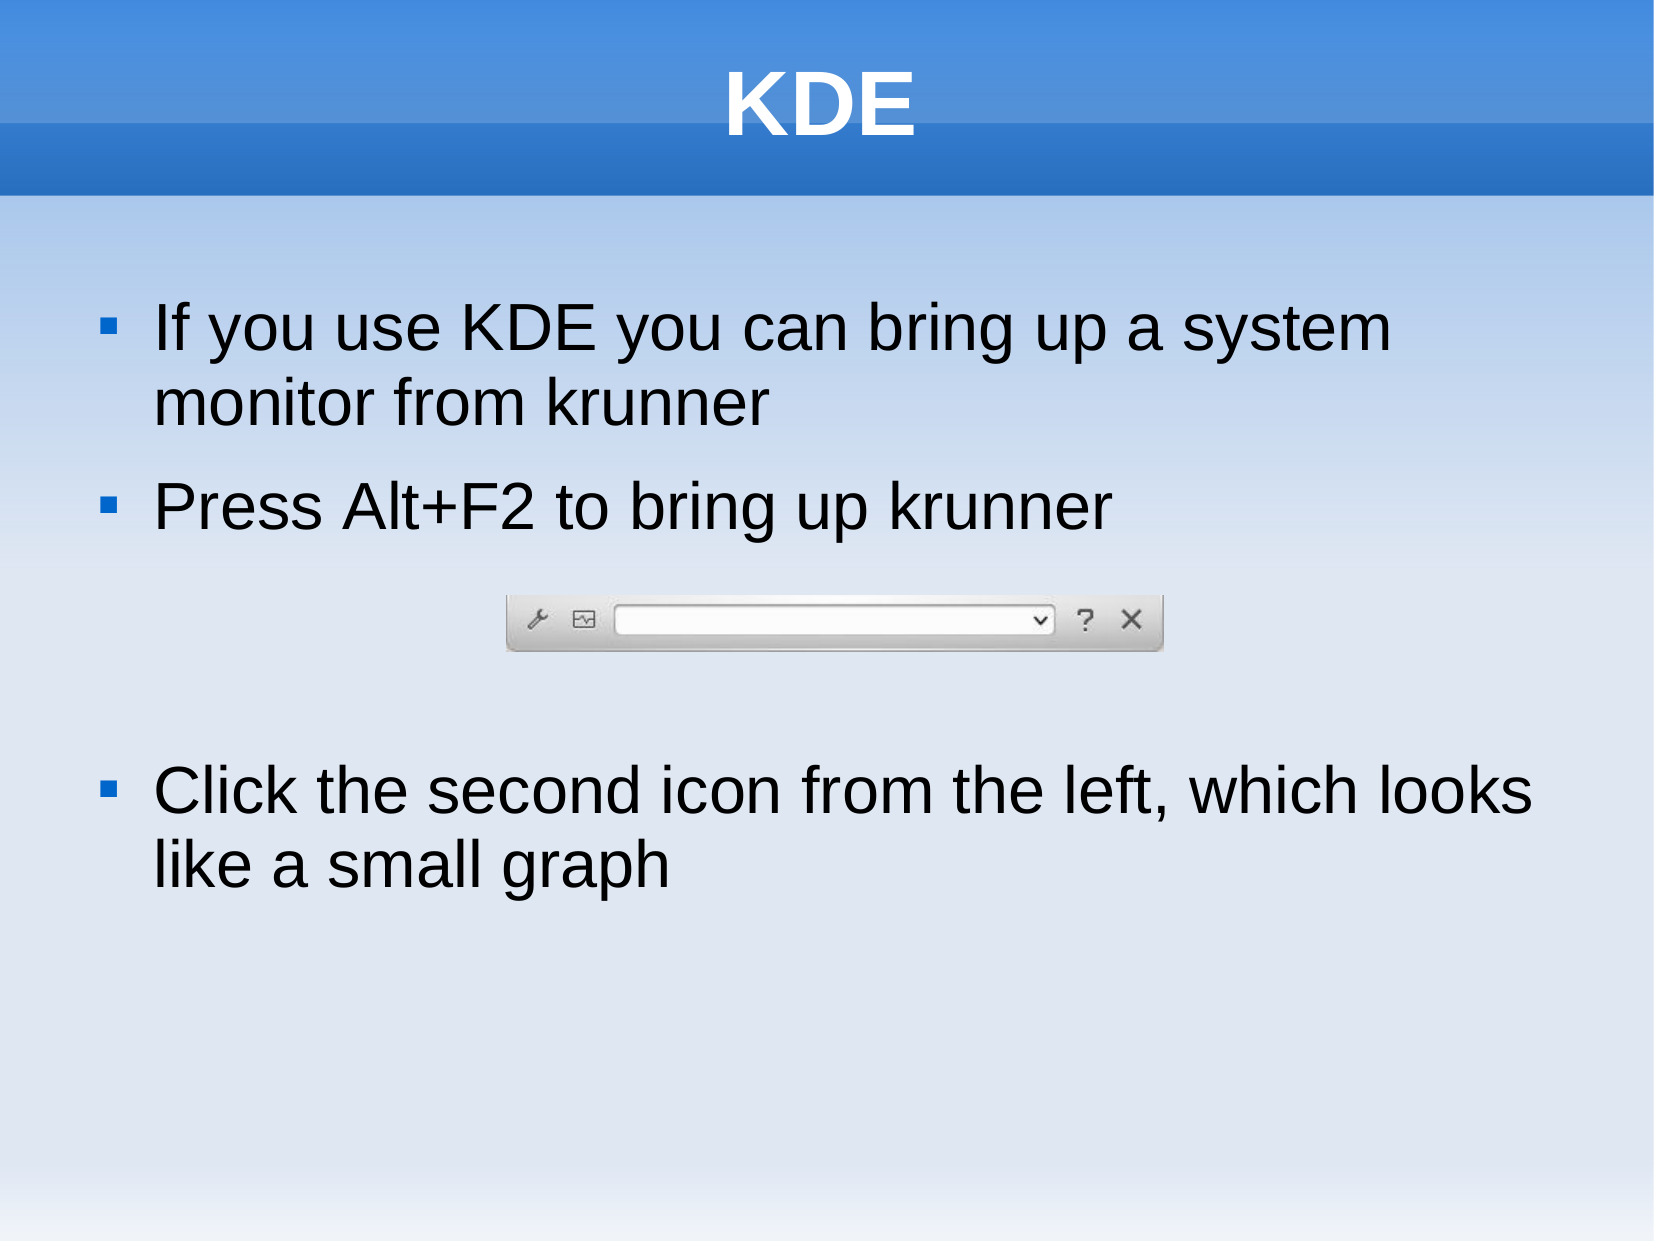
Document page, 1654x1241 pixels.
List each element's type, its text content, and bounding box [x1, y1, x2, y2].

picture [0, 0, 1654, 1241]
list If you use KDE you can bring up a system monitor from krunner Press Alt+F2 to bring up krunner Click the second icon from the left, which looks like a small graph [82, 290, 1571, 1109]
title KDE [76, 0, 1565, 208]
